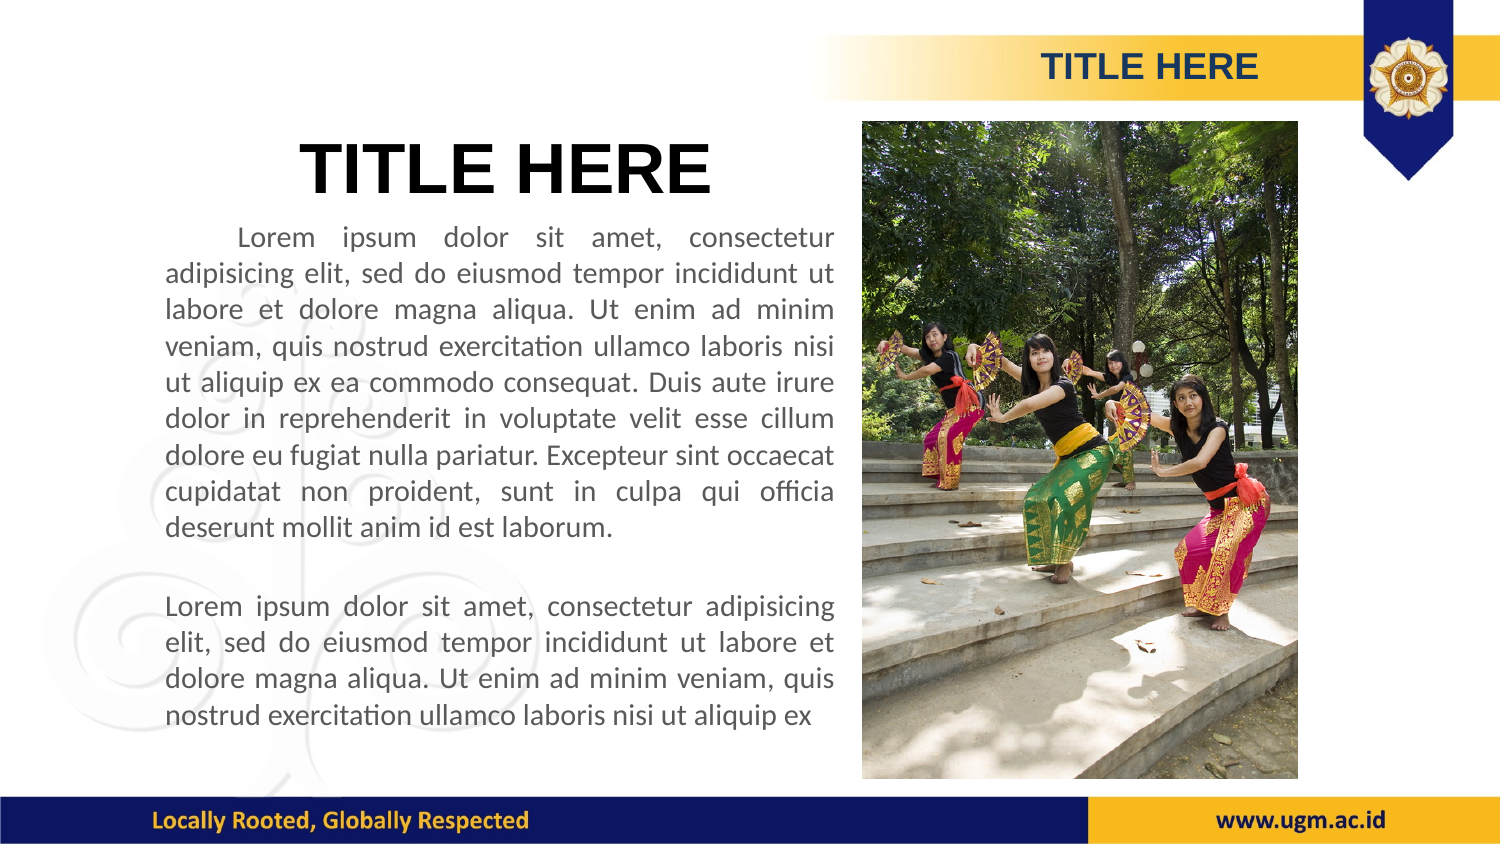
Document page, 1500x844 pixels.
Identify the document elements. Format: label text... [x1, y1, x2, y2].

picture [0, 0, 1500, 844]
text_box TITLE HERE [262, 96, 750, 209]
text_box TITLE HERE [950, 34, 1350, 95]
text_box Lorem ipsum dolor sit amet, consectetur adipisicing elit, sed do eiusmod tempor incididunt ut labore et dolore magna aliqua. Ut enim ad minim veniam, quis nostrud exercitation ullamco laboris nisi ut aliquip ex ea commodo consequat. Duis aute irure dolor in reprehenderit in voluptate velit esse cillum dolore eu fugiat nulla pariatur. Excepteur sint occaecat cupidatat non proident, sunt in culpa qui officia deserunt mollit anim id est laborum. Lorem ipsum dolor sit amet, consectetur adipisicing elit, sed do eiusmod tempor incididunt ut labore et dolore magna aliqua. Ut enim ad minim veniam, quis nostrud exercitation ullamco laboris nisi ut aliquip ex [150, 209, 850, 747]
